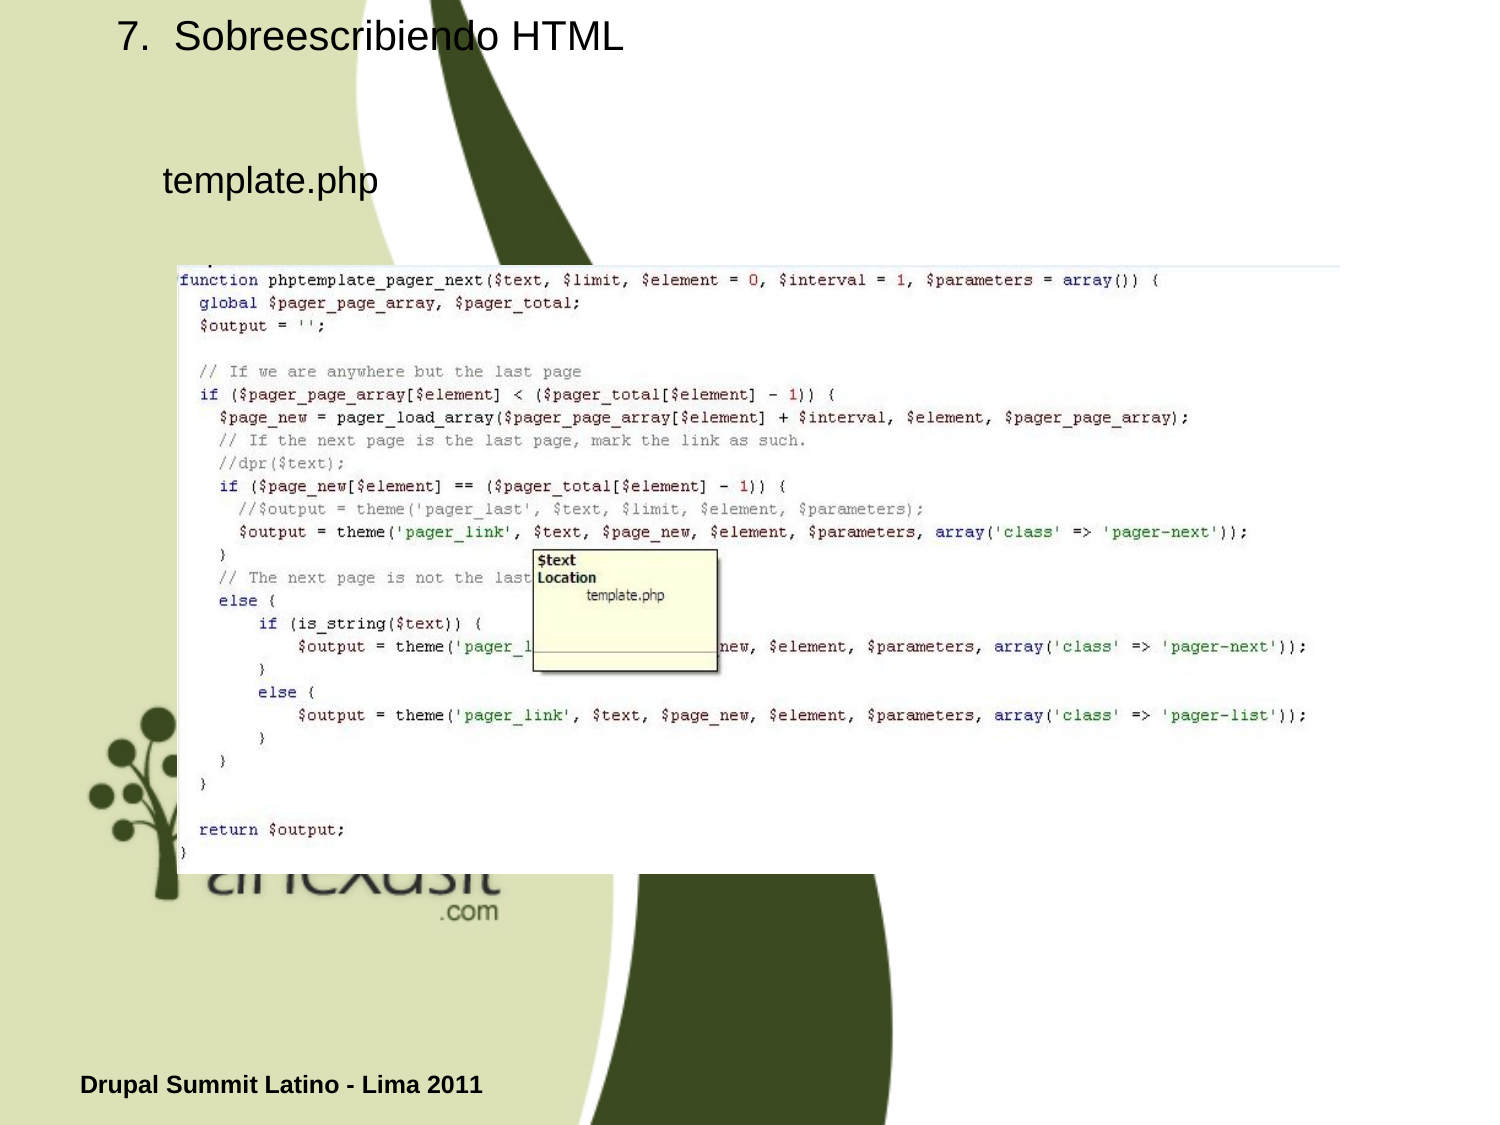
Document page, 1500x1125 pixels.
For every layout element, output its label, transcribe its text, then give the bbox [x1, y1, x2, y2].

text_box 7. Sobreescribiendo HTML [101, 0, 828, 119]
picture [0, 0, 1500, 1125]
text_box template.php [147, 148, 1261, 237]
text_box Drupal Summit Latino - Lima 2011 [65, 1060, 1066, 1106]
